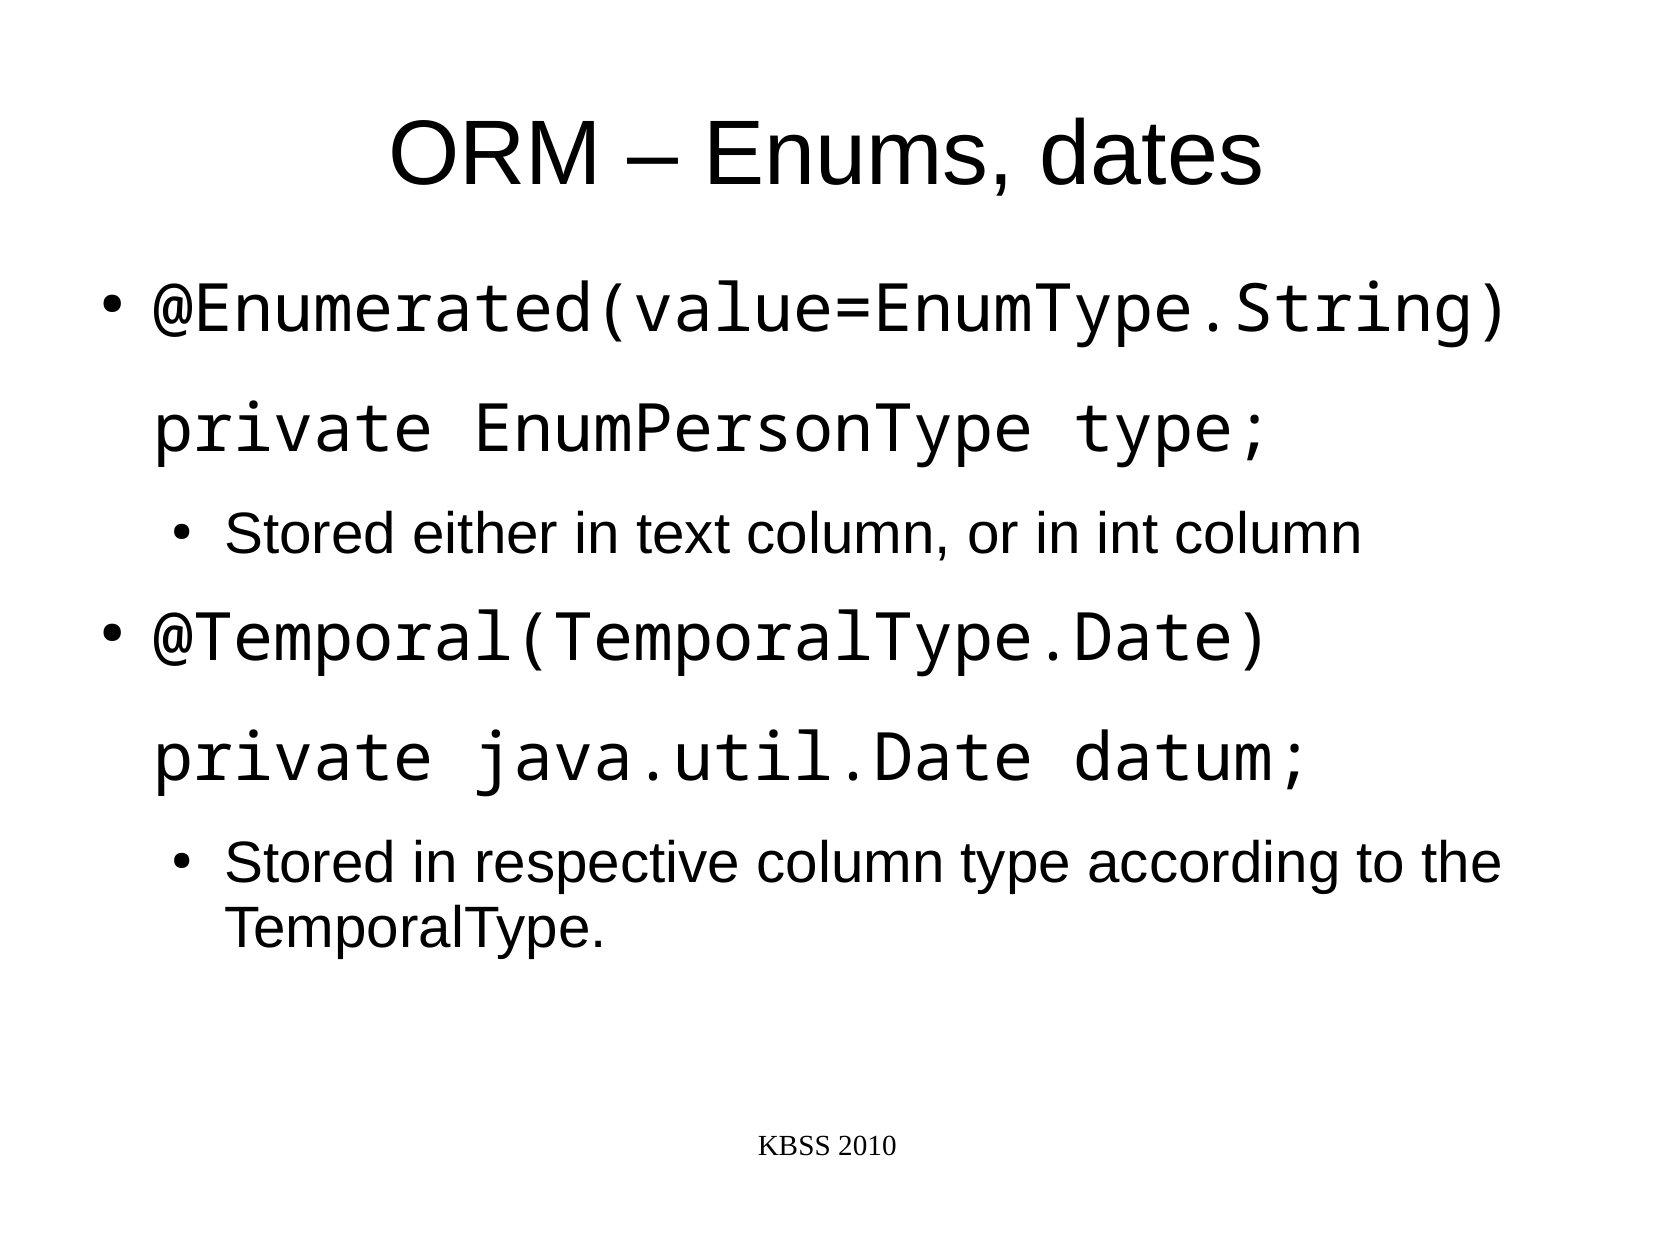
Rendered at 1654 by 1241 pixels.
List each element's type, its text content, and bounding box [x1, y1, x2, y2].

title ORM – Enums, dates [82, 49, 1571, 257]
list @Enumerated(value=EnumType.String) private EnumPersonType type; Stored either in text column, or in int column @Temporal(TemporalType.Date) private java.util.Date datum; Stored in respective column type according to the TemporalType. [82, 259, 1595, 1058]
